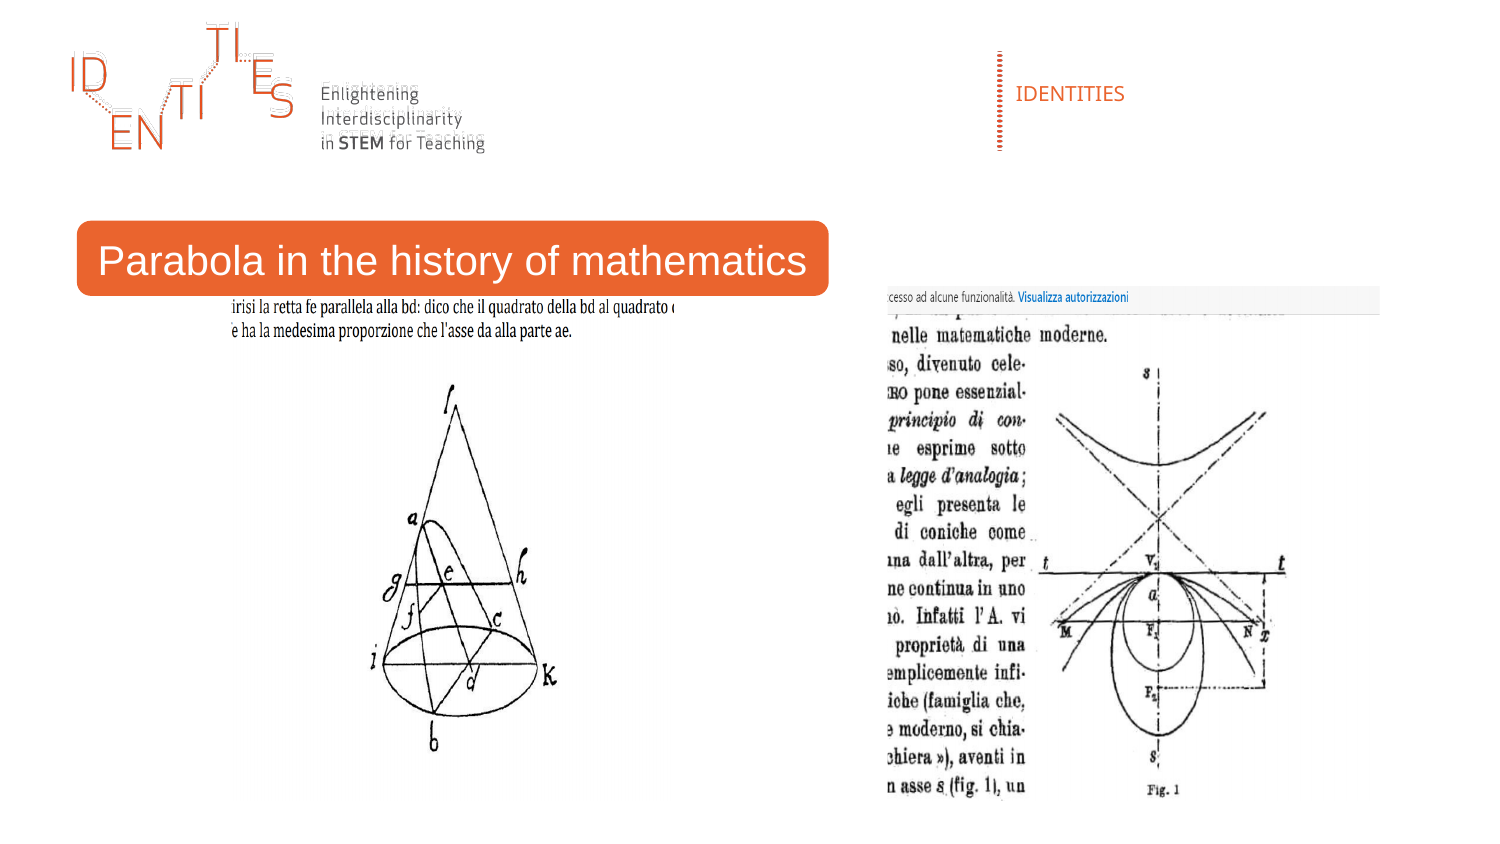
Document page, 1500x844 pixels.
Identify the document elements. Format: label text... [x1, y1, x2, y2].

picture [887, 286, 1380, 801]
picture [231, 299, 674, 801]
text_box IDENTITIES [1005, 73, 1423, 133]
picture [71, 18, 485, 157]
text_box Parabola in the history of mathematics [78, 222, 827, 294]
picture [997, 51, 1005, 151]
